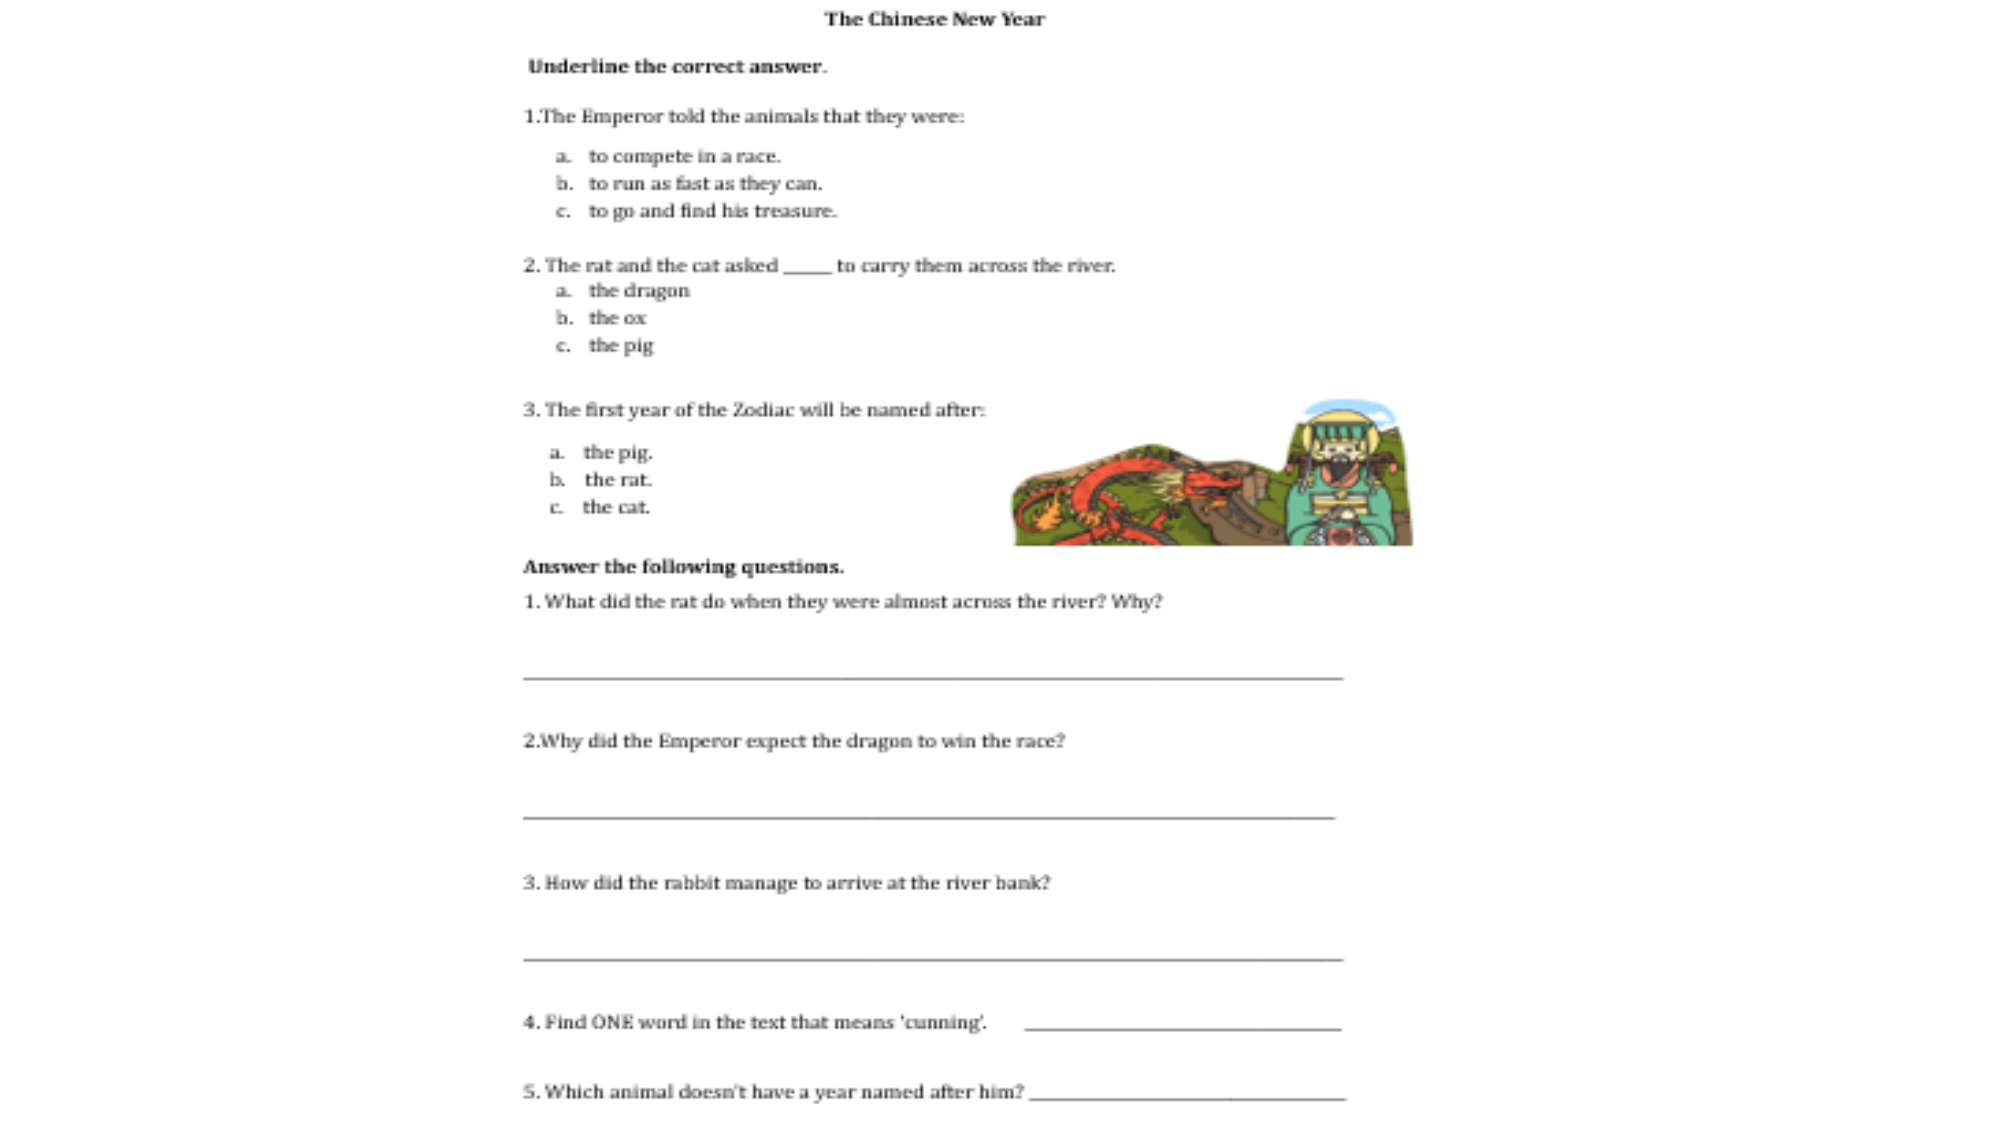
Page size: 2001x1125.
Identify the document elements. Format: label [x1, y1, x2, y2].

picture [516, 0, 1422, 1125]
